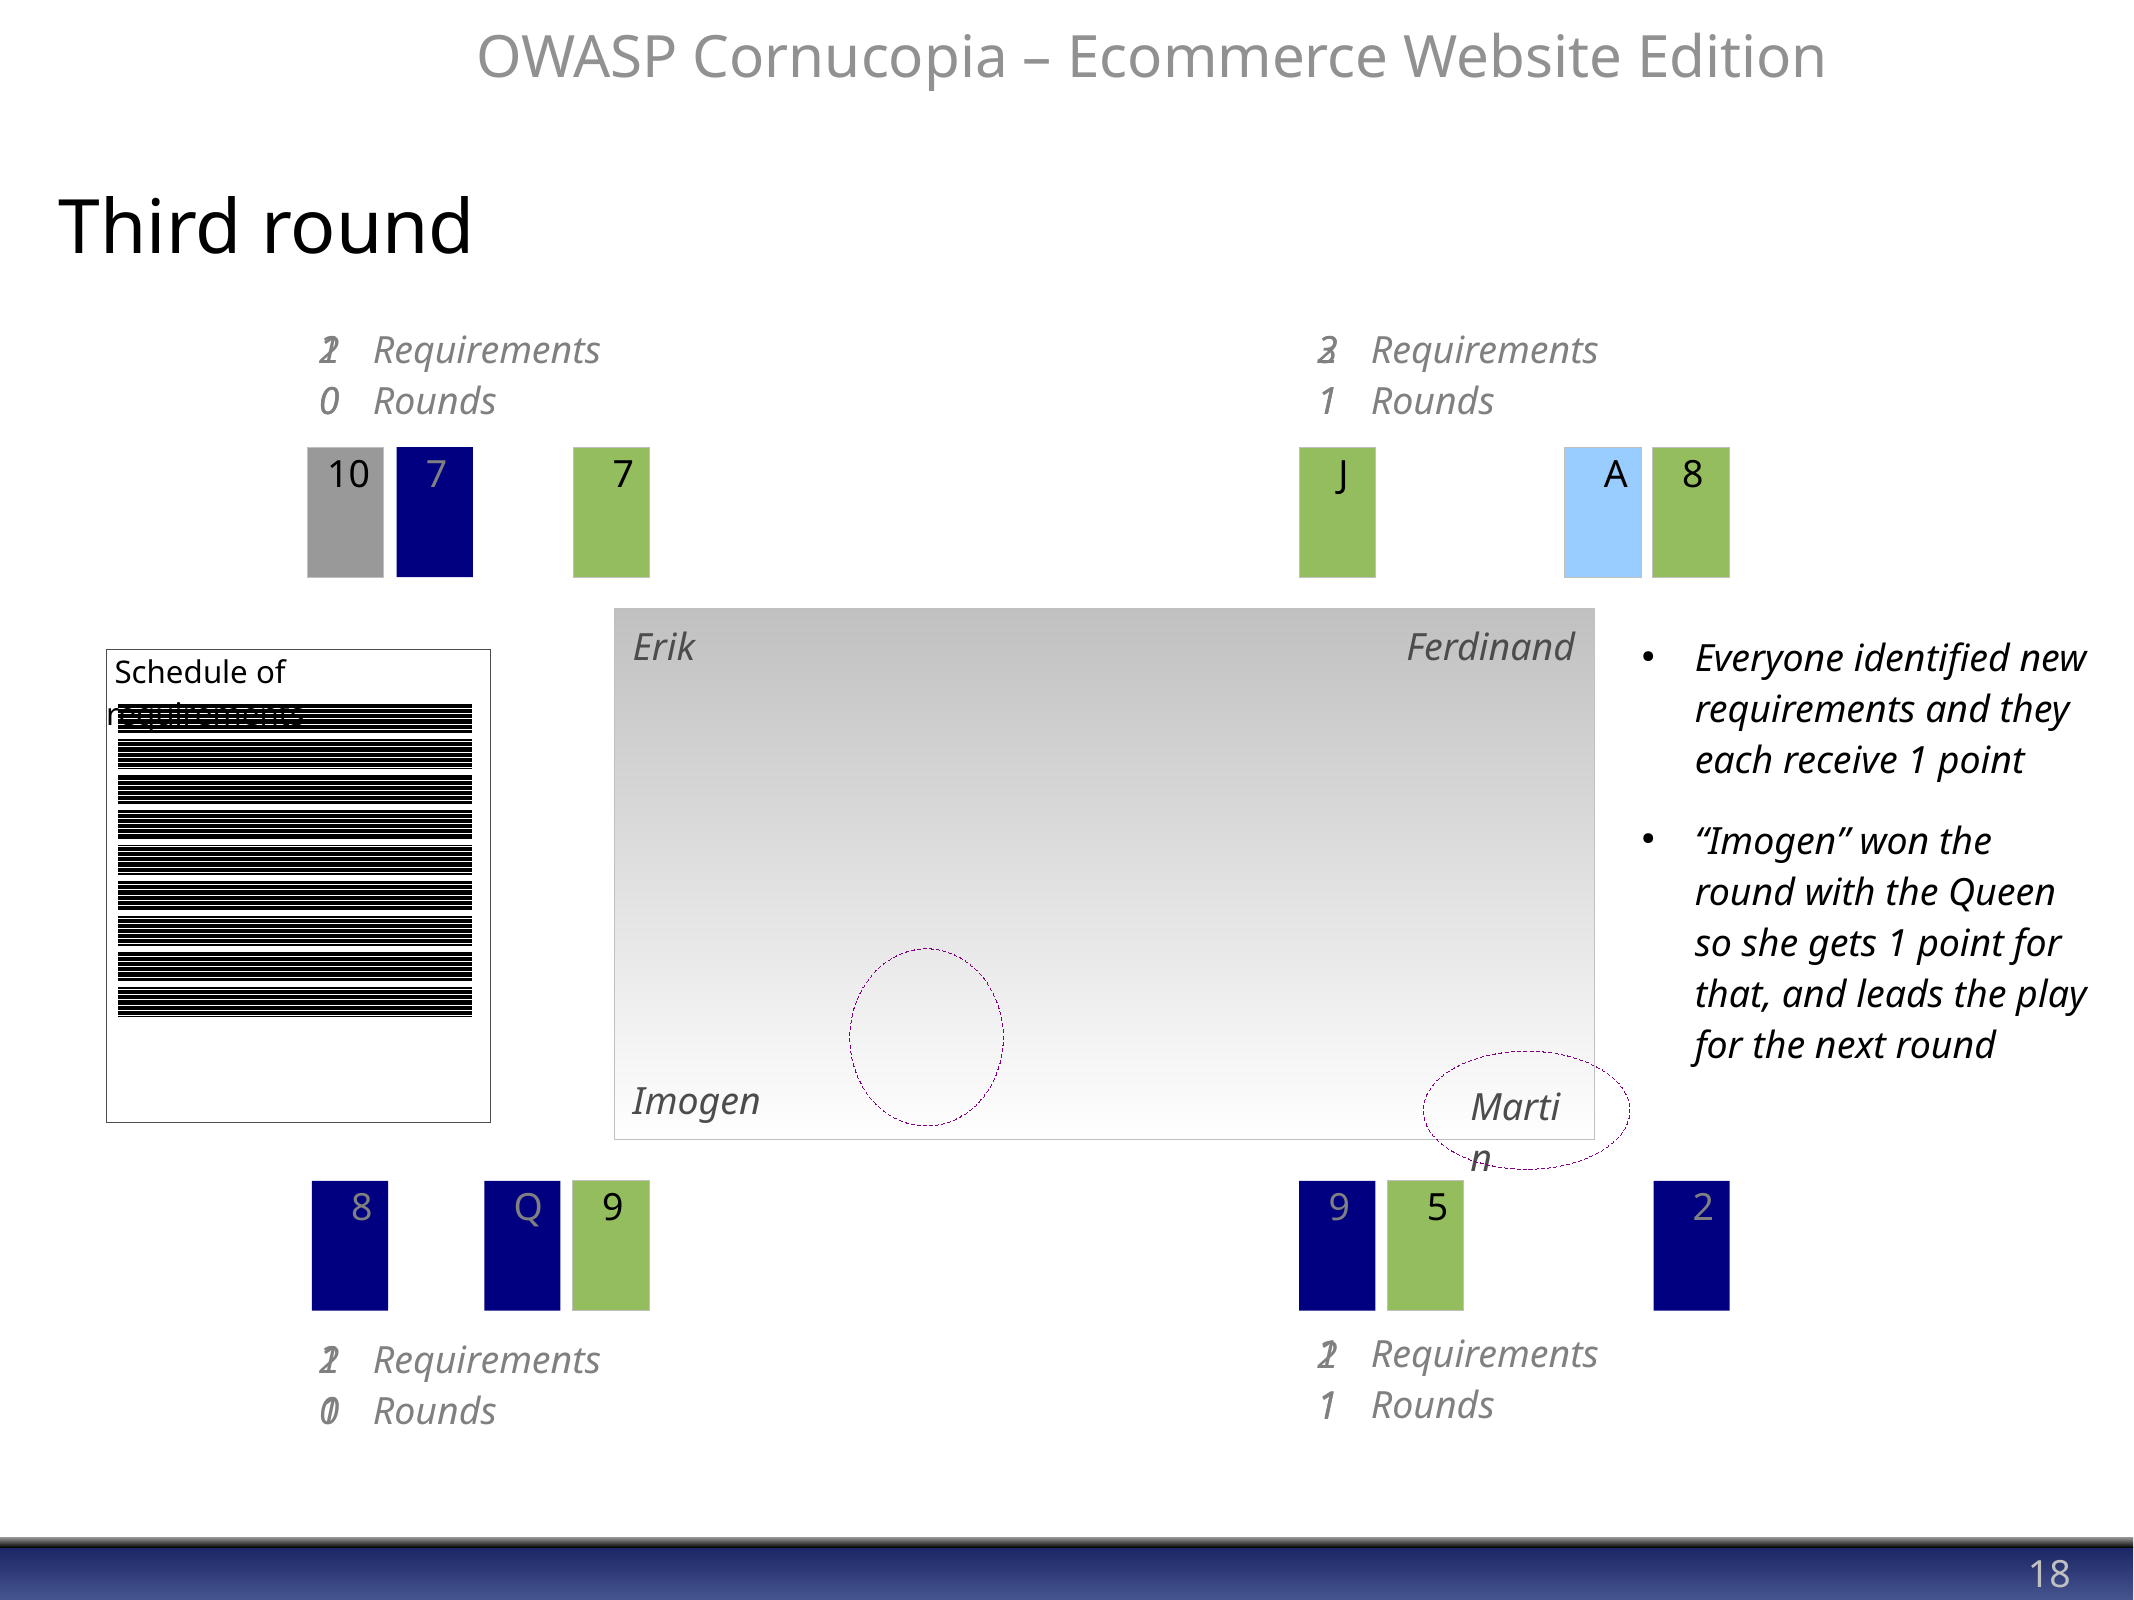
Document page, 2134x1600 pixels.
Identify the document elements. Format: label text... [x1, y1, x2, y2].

list A [1564, 447, 1642, 578]
list [118, 950, 473, 981]
list [118, 809, 473, 839]
list 5 [1387, 1180, 1464, 1311]
list J [1299, 447, 1376, 578]
list 7 [396, 447, 473, 578]
list [118, 915, 473, 945]
list [118, 702, 473, 733]
list 9 [1299, 1180, 1376, 1311]
list 8 [1652, 447, 1730, 578]
list 2 0 [318, 323, 378, 414]
list [118, 879, 473, 910]
list [118, 773, 473, 804]
title Third round [58, 124, 2126, 325]
list [614, 608, 1595, 1140]
list Martin [1470, 1080, 1576, 1141]
list Ferdinand [1406, 620, 1607, 681]
list Q [484, 1180, 561, 1311]
list Requirements Rounds [1388, 1327, 1654, 1418]
list Erik [632, 620, 739, 681]
list [118, 986, 473, 1016]
list Requirements Rounds [378, 1333, 656, 1424]
list 3 1 [1316, 323, 1376, 414]
list Requirements Rounds [1376, 323, 1654, 414]
list 8 [311, 1180, 389, 1311]
list 2 1 [1316, 1328, 1388, 1419]
list Requirements Rounds [378, 323, 656, 414]
list Everyone identified new requirements and they each receive 1 point “Imogen” won the round with the Queen so she gets 1 point for that, and leads the play for the next round [1624, 631, 2093, 1182]
list 7 [573, 447, 650, 578]
list 2 1 [318, 1333, 378, 1424]
list 9 [572, 1180, 650, 1311]
list Imogen [632, 1074, 798, 1135]
list [118, 738, 473, 768]
list 10 [307, 447, 384, 578]
list 2 [1653, 1182, 1730, 1311]
list [118, 844, 473, 875]
list Schedule of requirements [106, 649, 491, 1123]
